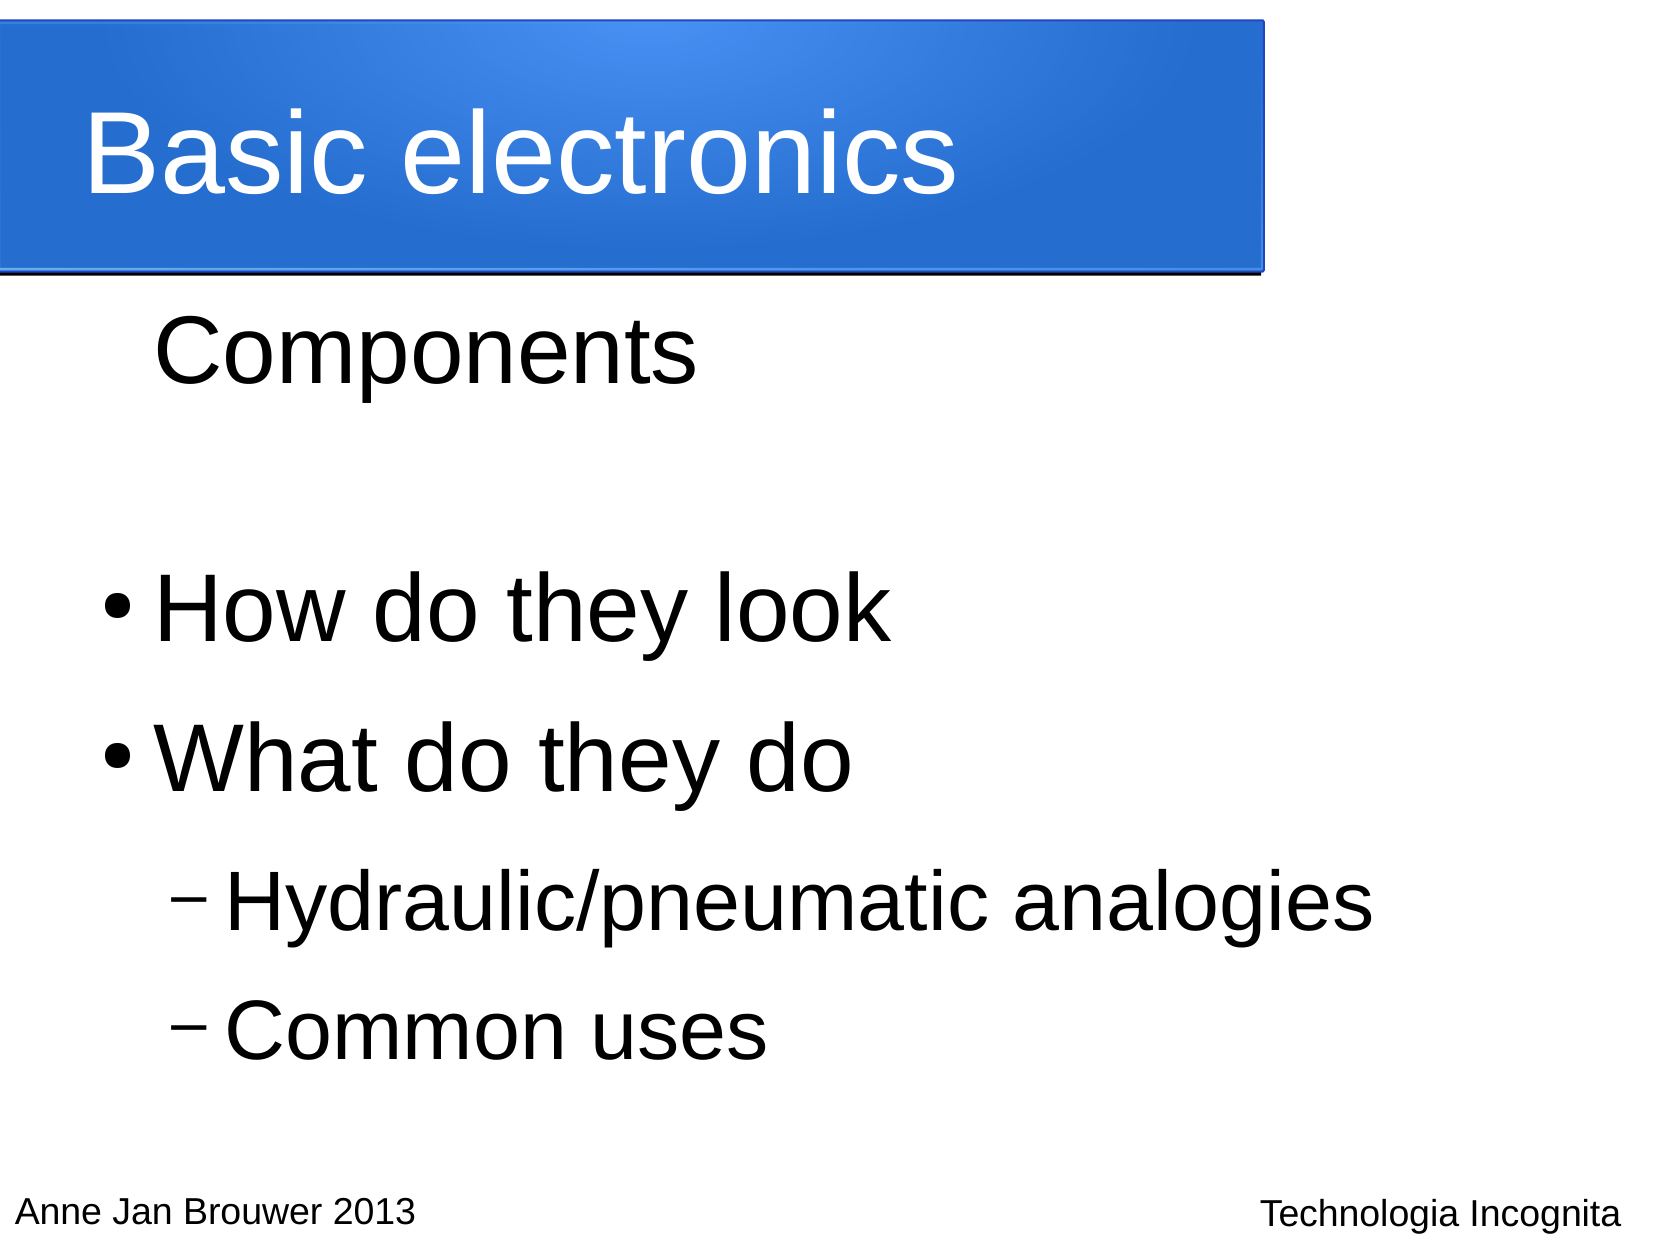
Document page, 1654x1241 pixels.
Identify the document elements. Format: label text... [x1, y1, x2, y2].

text_box Technologia Incognita [1245, 1185, 1651, 1241]
text_box Anne Jan Brouwer 2013 [0, 1183, 571, 1241]
title Basic electronics [82, 49, 1250, 257]
list Components How do they look What do they do Hydraulic/pneumatic analogies Common uses [82, 296, 1538, 1171]
